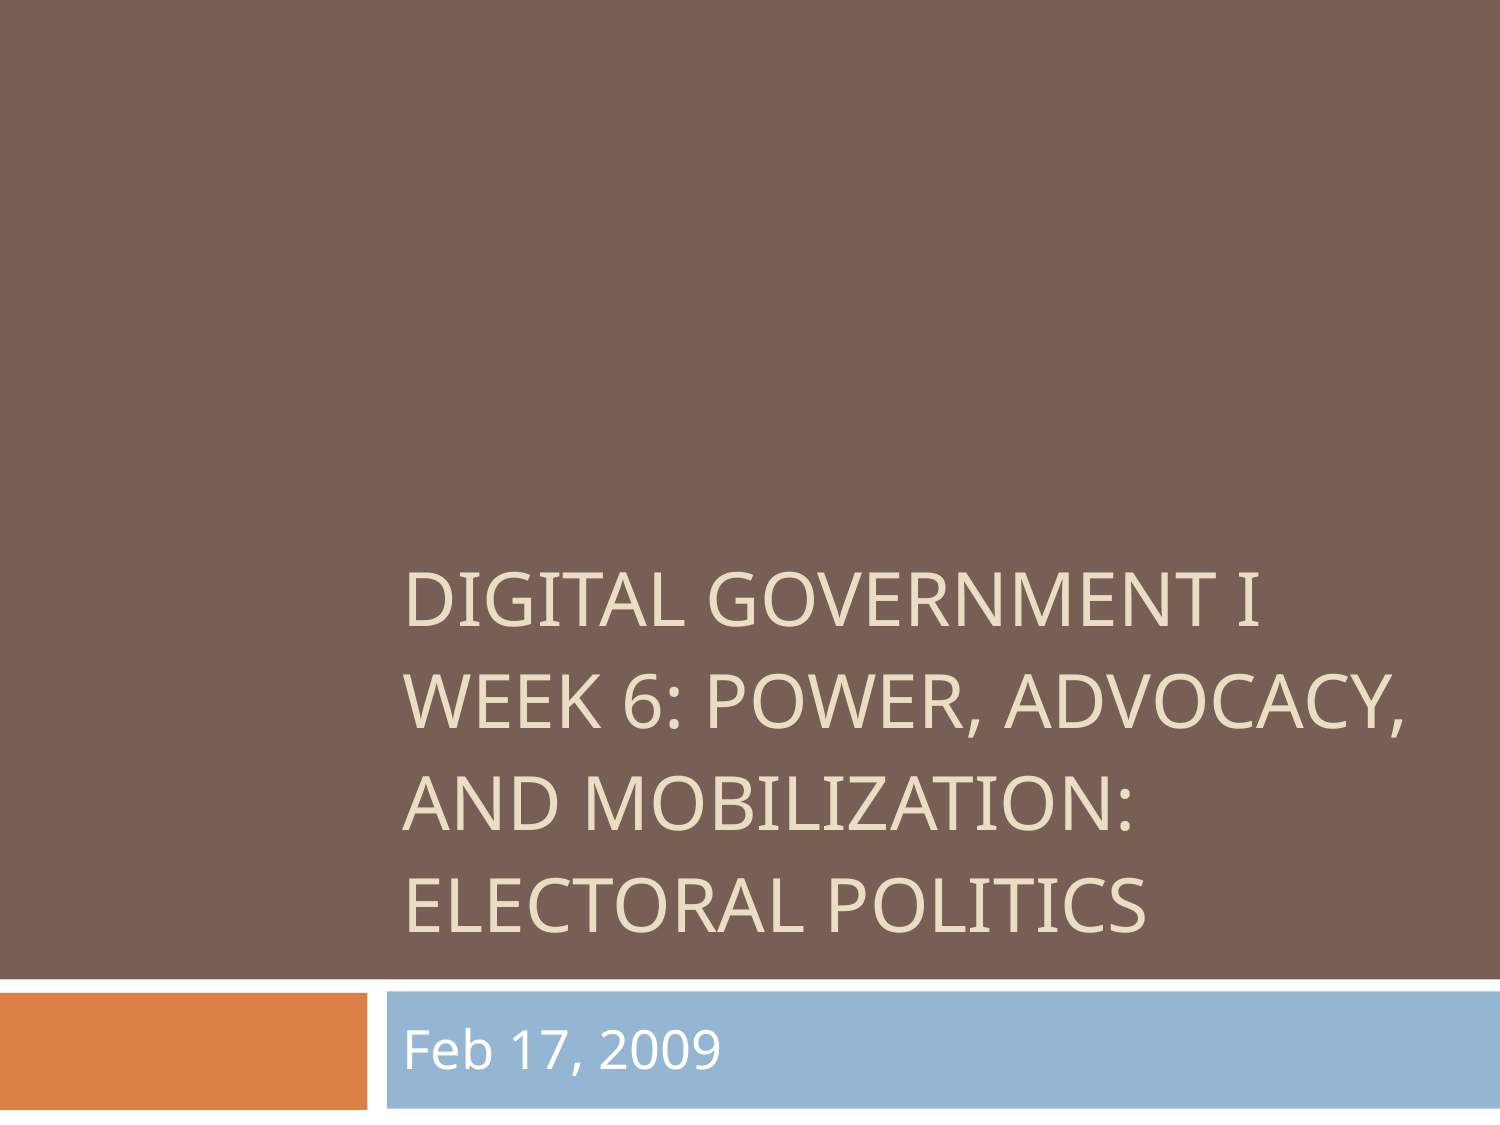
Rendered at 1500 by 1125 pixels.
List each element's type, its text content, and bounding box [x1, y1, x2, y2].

title DIGITAL GOVERNMENT I WEEK 6: POWER, ADVOCACY, AND MOBILIZATION: ELECTORAL POLITICS [387, 587, 1450, 963]
text_box Feb 17, 2009 [387, 992, 1488, 1105]
